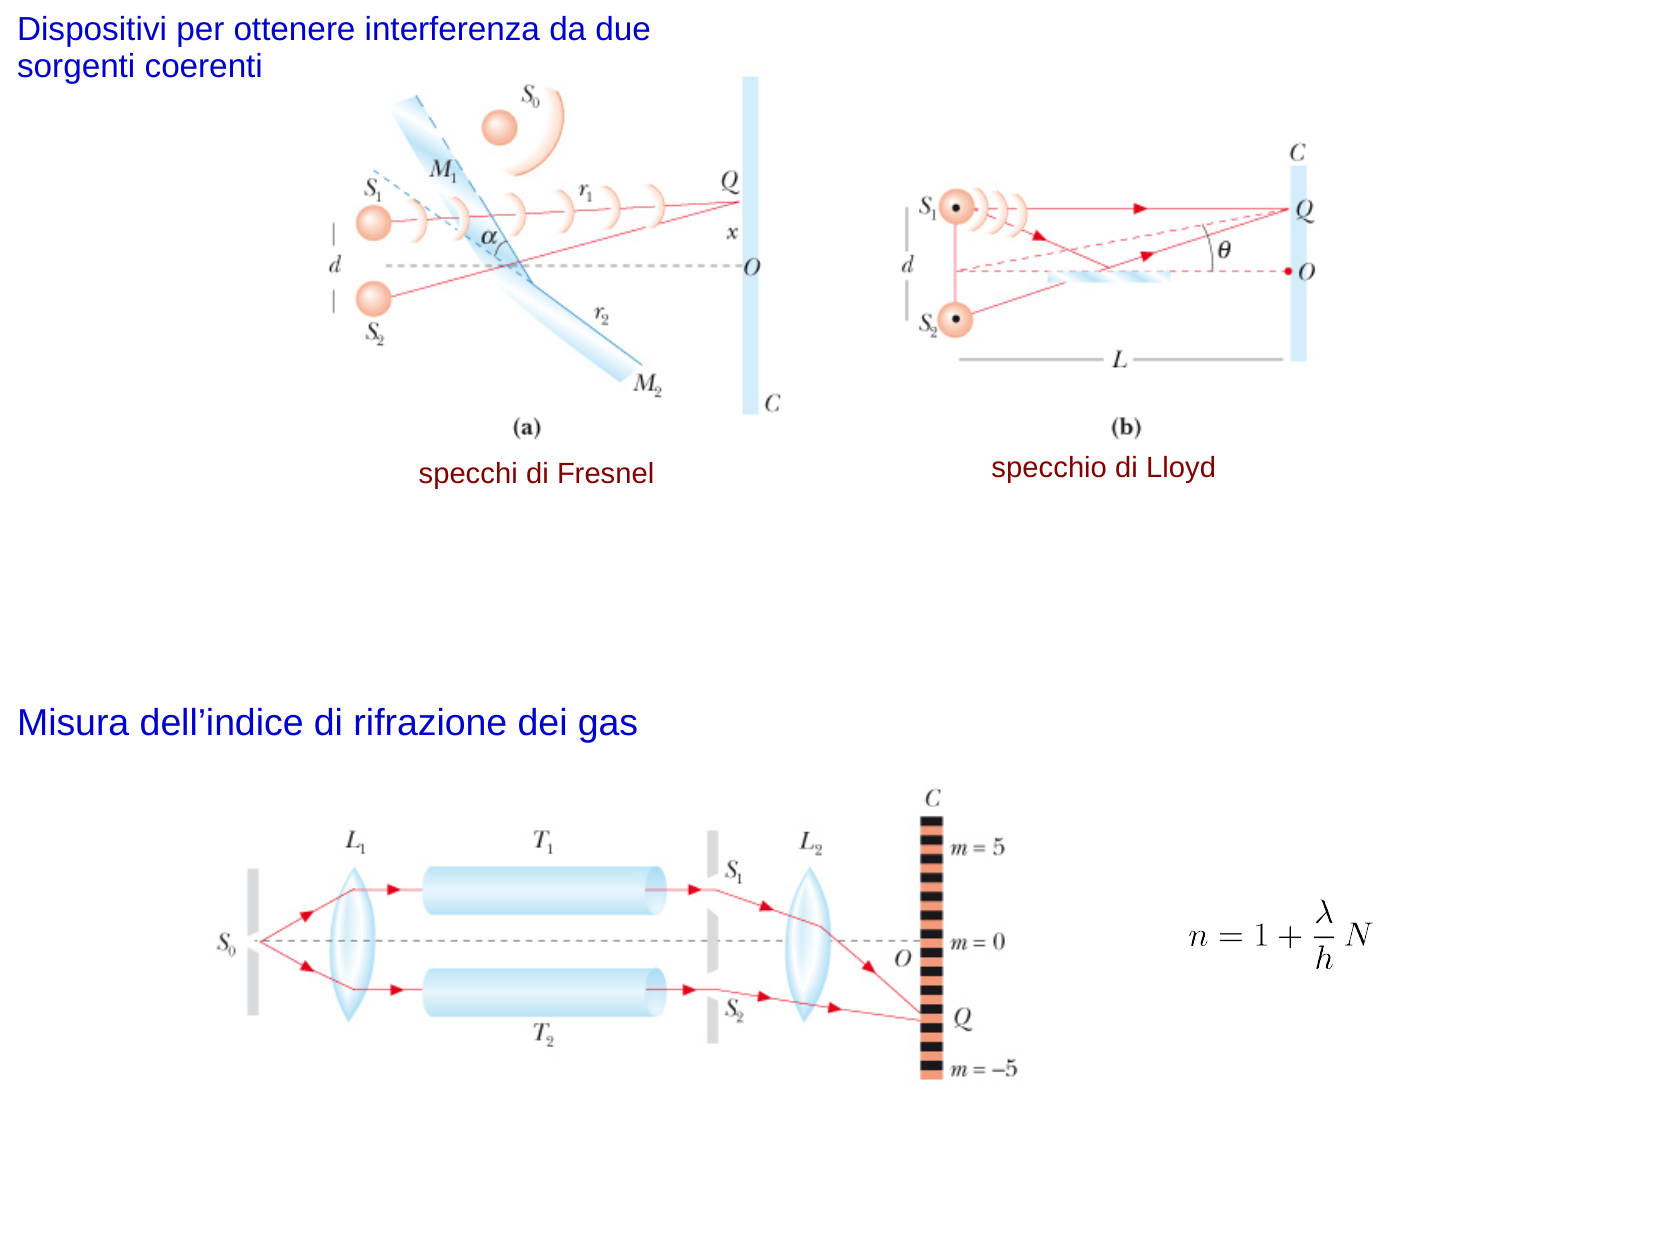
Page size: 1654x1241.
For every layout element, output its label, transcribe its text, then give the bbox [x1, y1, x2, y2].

picture [206, 771, 1022, 1094]
text_box Dispositivi per ottenere interferenza da due sorgenti coerenti [2, 3, 721, 93]
picture [1189, 898, 1373, 969]
text_box specchi di Fresnel [403, 450, 670, 498]
text_box Misura dell’indice di rifrazione dei gas [2, 694, 721, 751]
text_box specchio di Lloyd [976, 444, 1232, 492]
picture [316, 55, 1337, 452]
